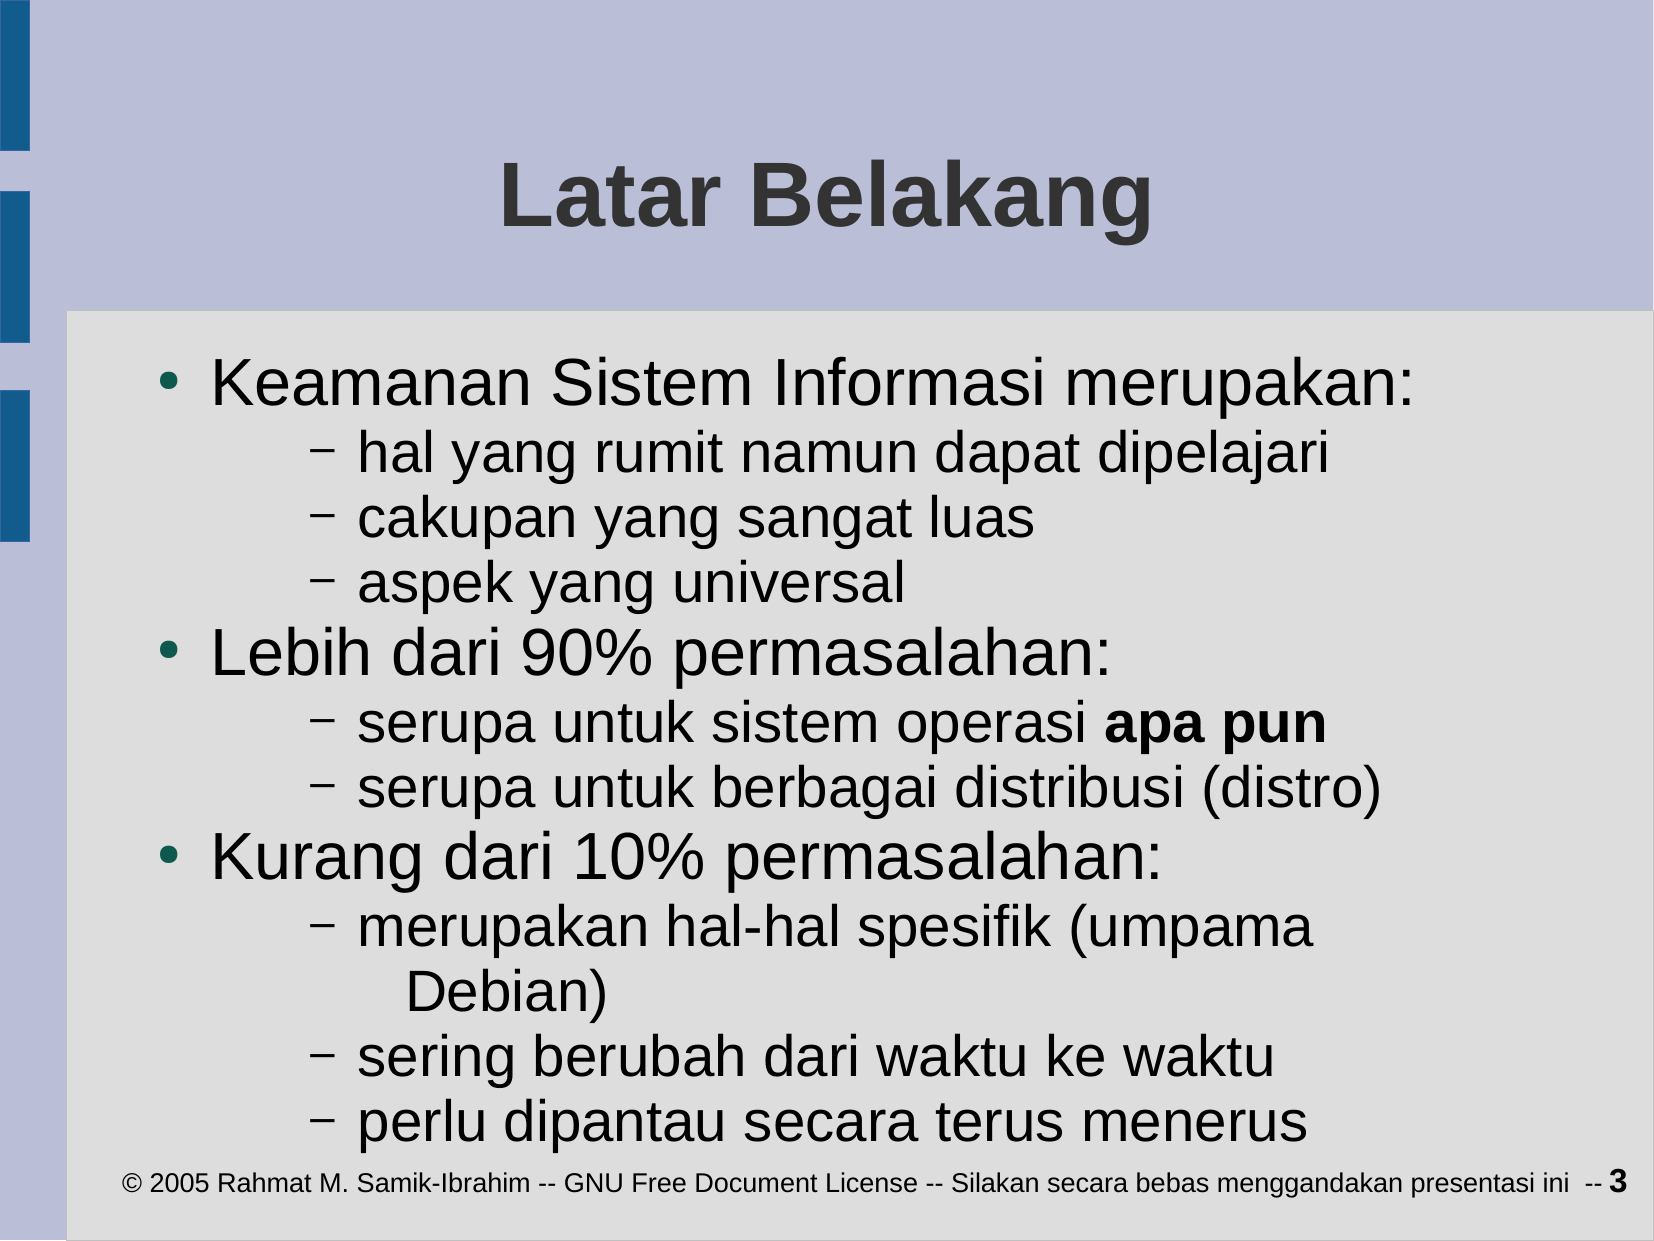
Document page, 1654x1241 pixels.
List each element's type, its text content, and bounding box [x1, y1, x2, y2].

title Latar Belakang [121, 91, 1534, 299]
list Keamanan Sistem Informasi merupakan: hal yang rumit namun dapat dipelajari cakupan yang sangat luas aspek yang universal Lebih dari 90% permasalahan: serupa untuk sistem operasi apa pun serupa untuk berbagai distribusi (distro) Kurang dari 10% permasalahan: merupakan hal-hal spesifik (umpama Debian) sering berubah dari waktu ke waktu perlu dipantau secara terus menerus [121, 344, 1534, 1127]
